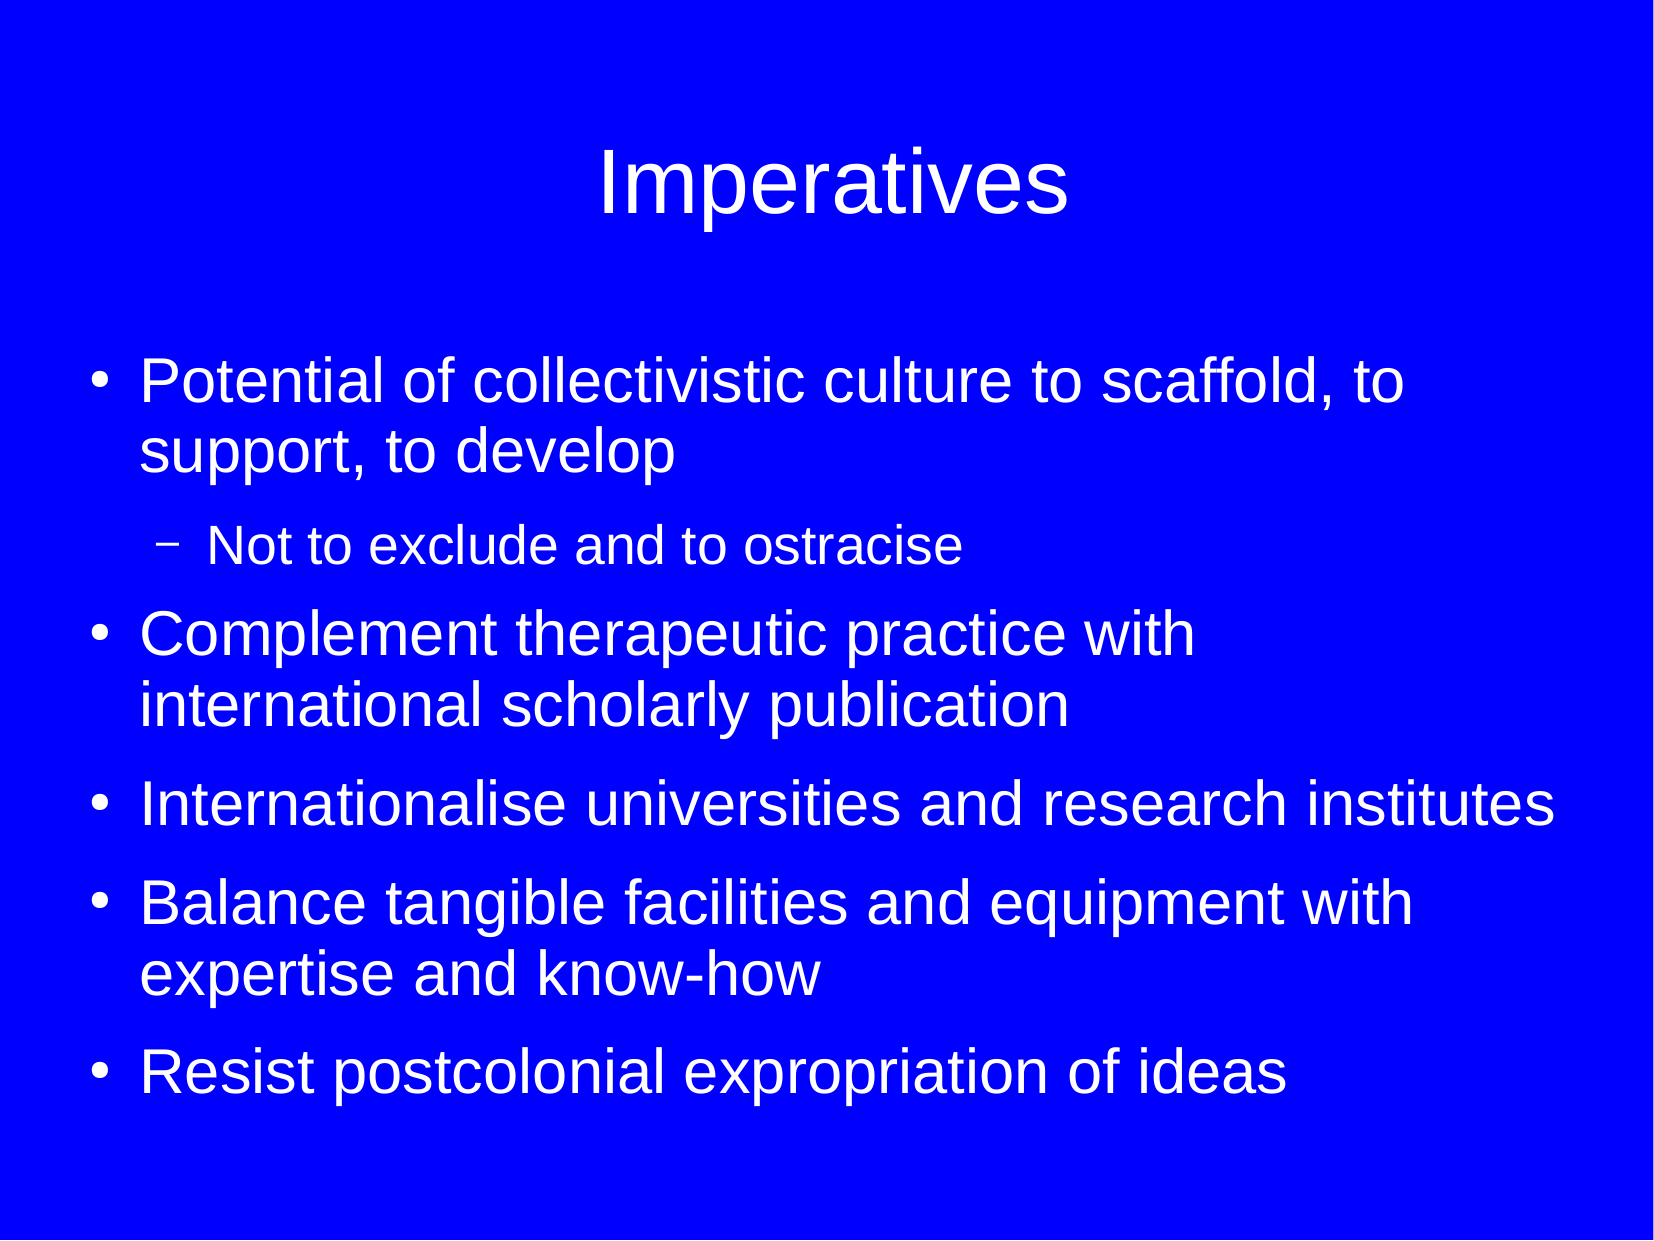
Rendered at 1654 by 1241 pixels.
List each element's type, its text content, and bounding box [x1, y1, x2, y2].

list Potential of collectivistic culture to scaffold, to support, to develop Not to exclude and to ostracise Complement therapeutic practice with international scholarly publication Internationalise universities and research institutes Balance tangible facilities and equipment with expertise and know-how Resist postcolonial expropriation of ideas [71, 345, 1561, 1186]
title Imperatives [90, 77, 1579, 286]
